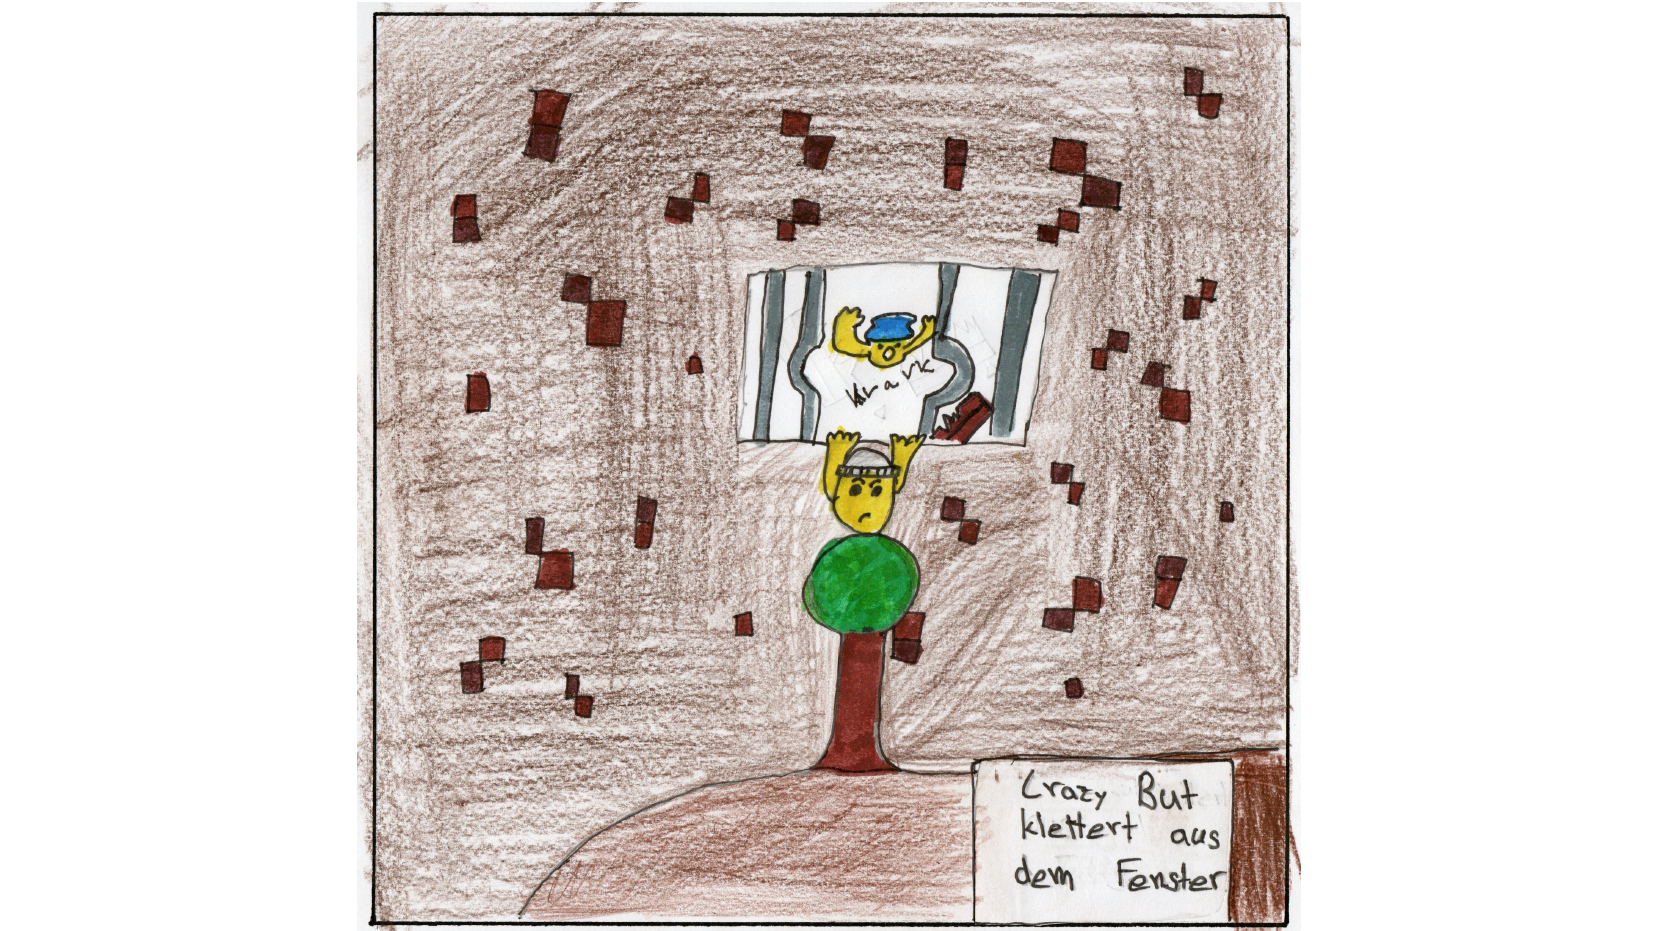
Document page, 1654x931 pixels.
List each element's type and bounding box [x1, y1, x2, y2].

picture [357, 2, 1301, 931]
